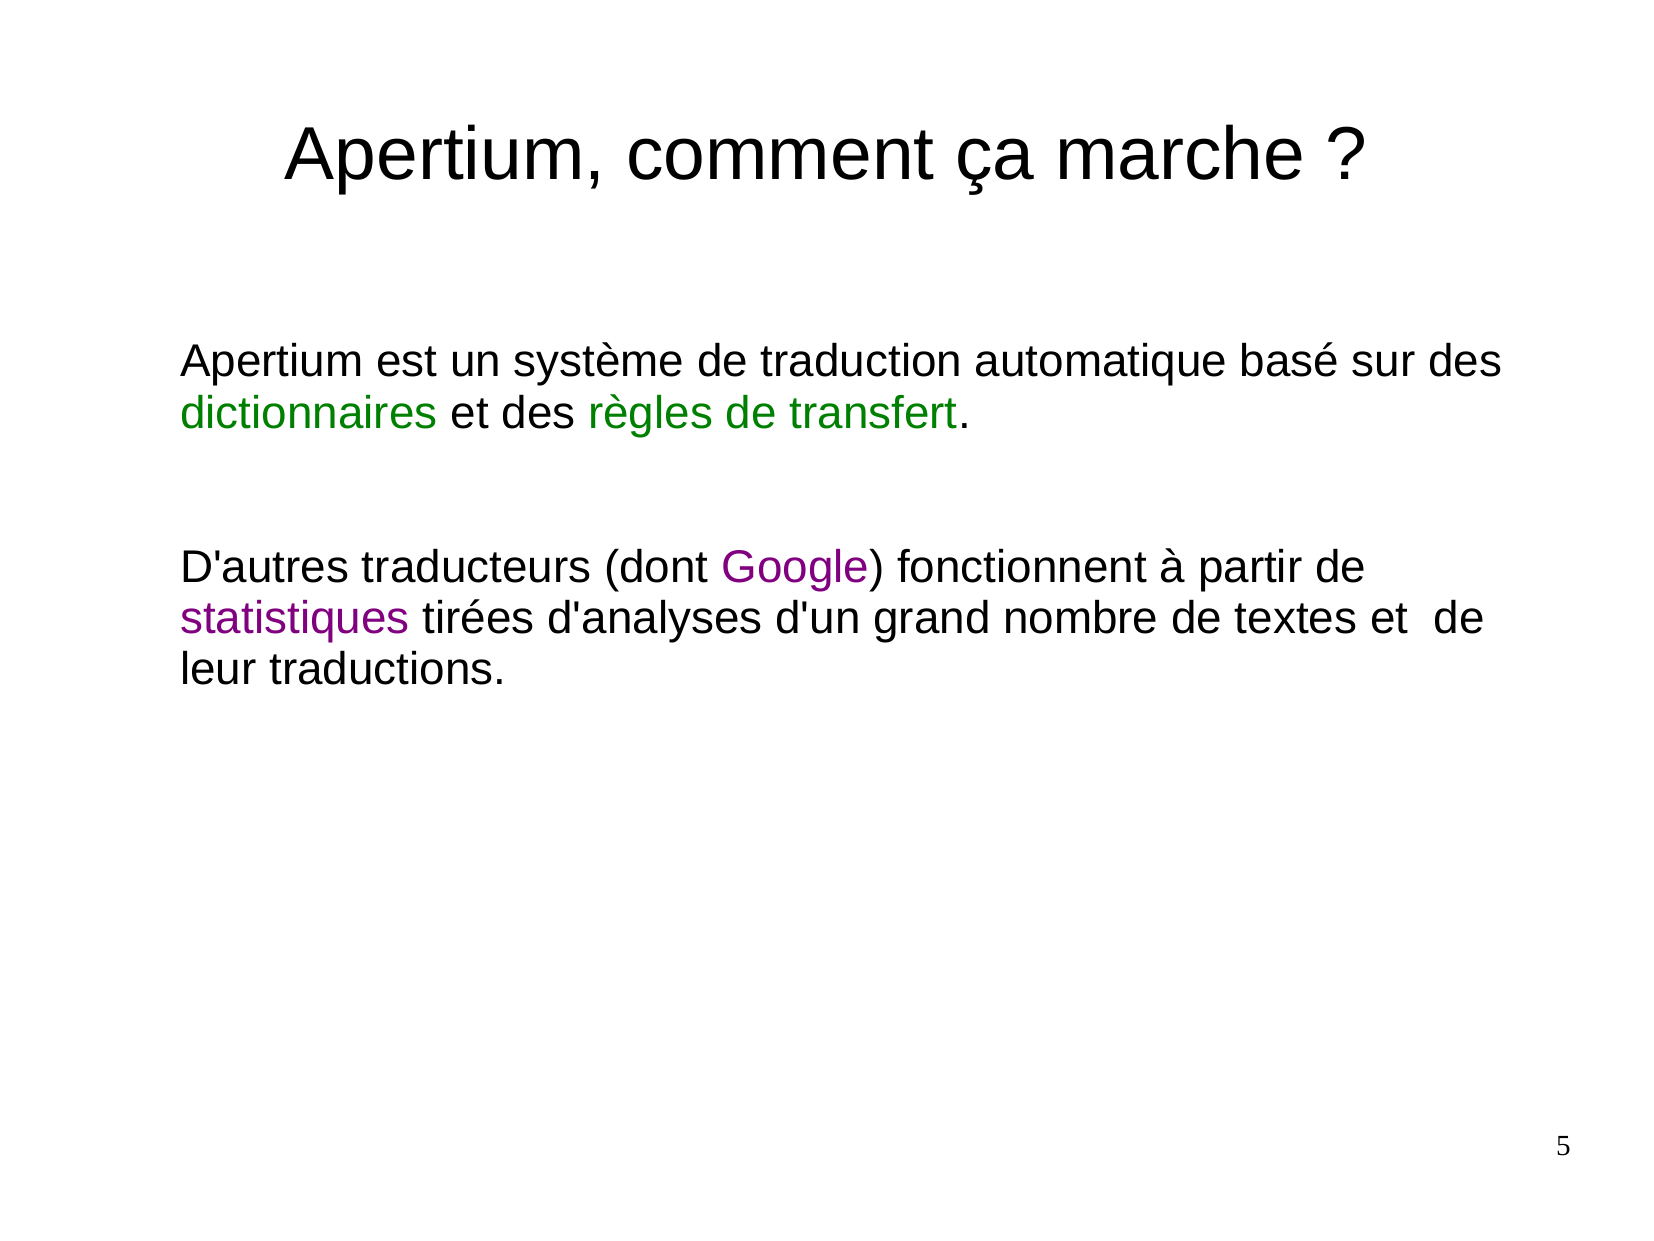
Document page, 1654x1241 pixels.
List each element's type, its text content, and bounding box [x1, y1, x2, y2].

text_box Apertium est un système de traduction automatique basé sur des dictionnaires et des règles de transfert. D'autres traducteurs (dont Google) fonctionnent à partir de statistiques tirées d'analyses d'un grand nombre de textes et de leur traductions. [94, 328, 1560, 768]
title Apertium, comment ça marche ? [82, 106, 1571, 201]
